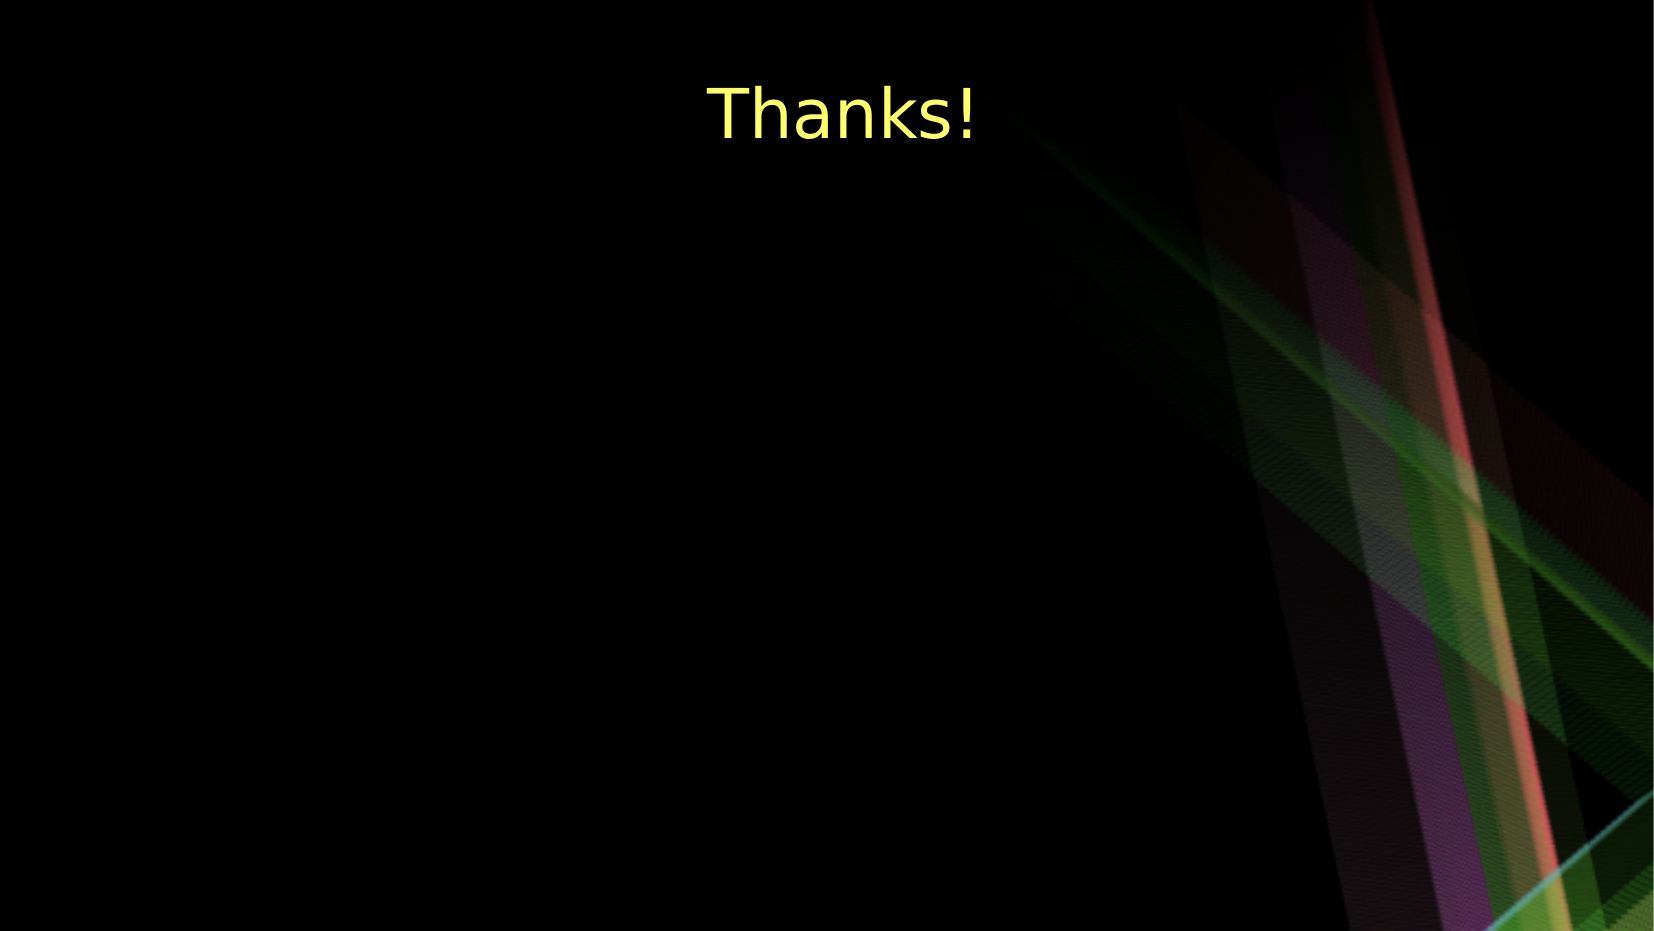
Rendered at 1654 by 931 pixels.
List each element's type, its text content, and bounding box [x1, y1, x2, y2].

title Thanks! [82, 37, 1607, 193]
picture [0, 0, 1654, 931]
